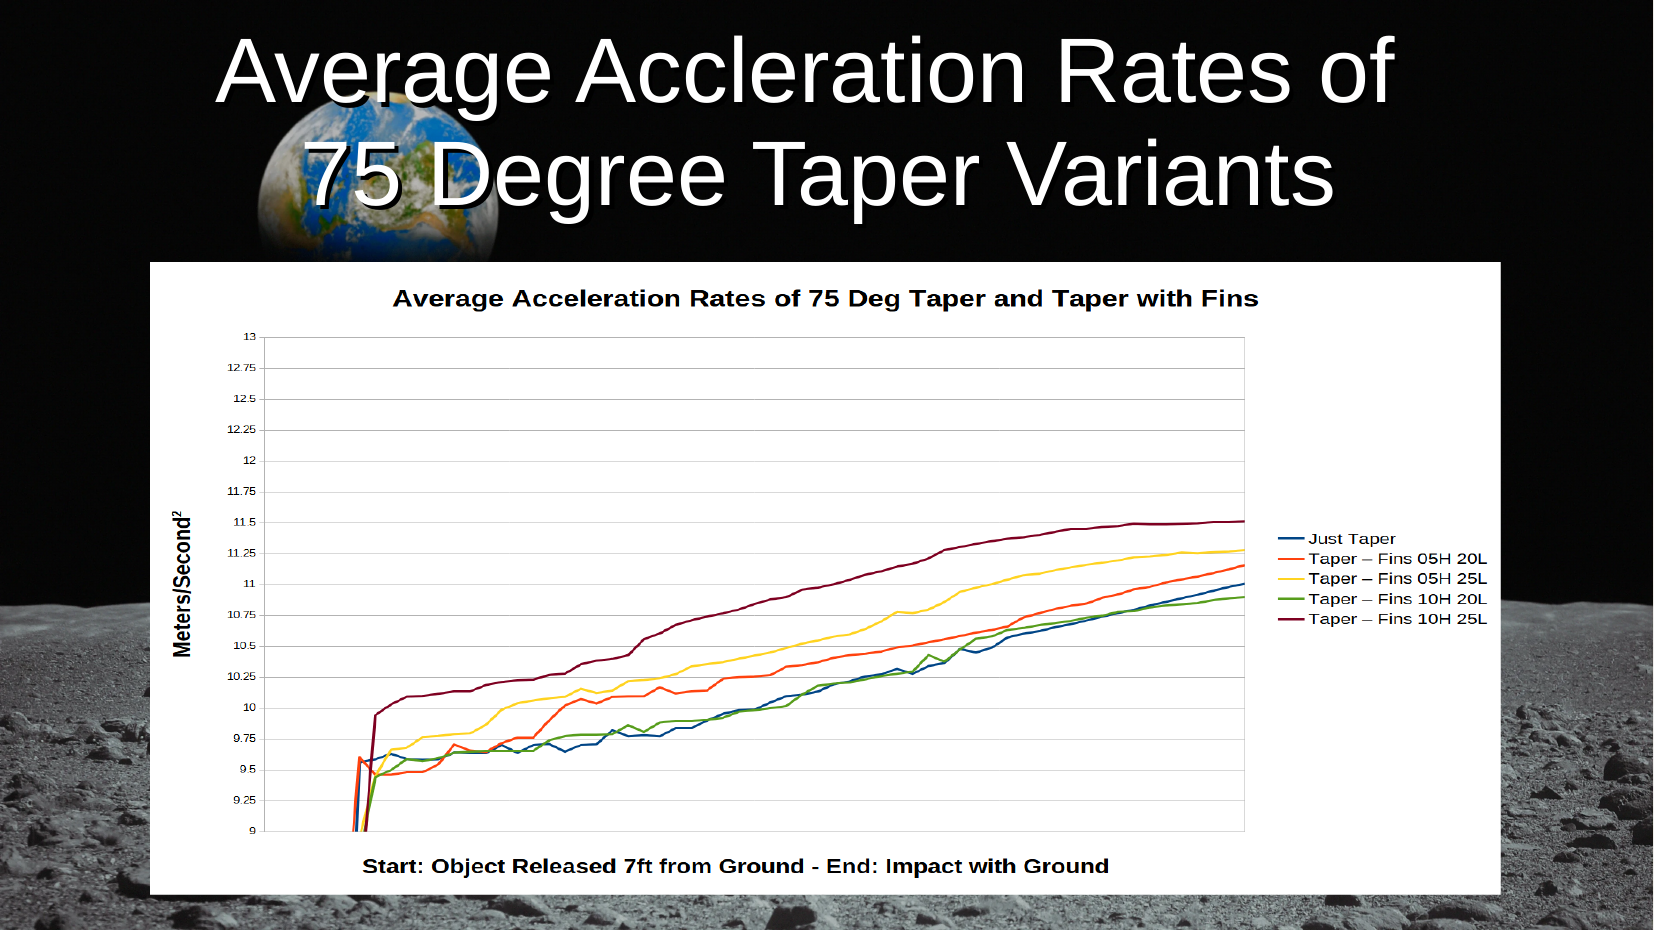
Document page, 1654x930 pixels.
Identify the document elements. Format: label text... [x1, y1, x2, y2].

picture [0, 0, 1654, 930]
title Average Accleration Rates of 75 Degree Taper Variants [75, 19, 1563, 226]
